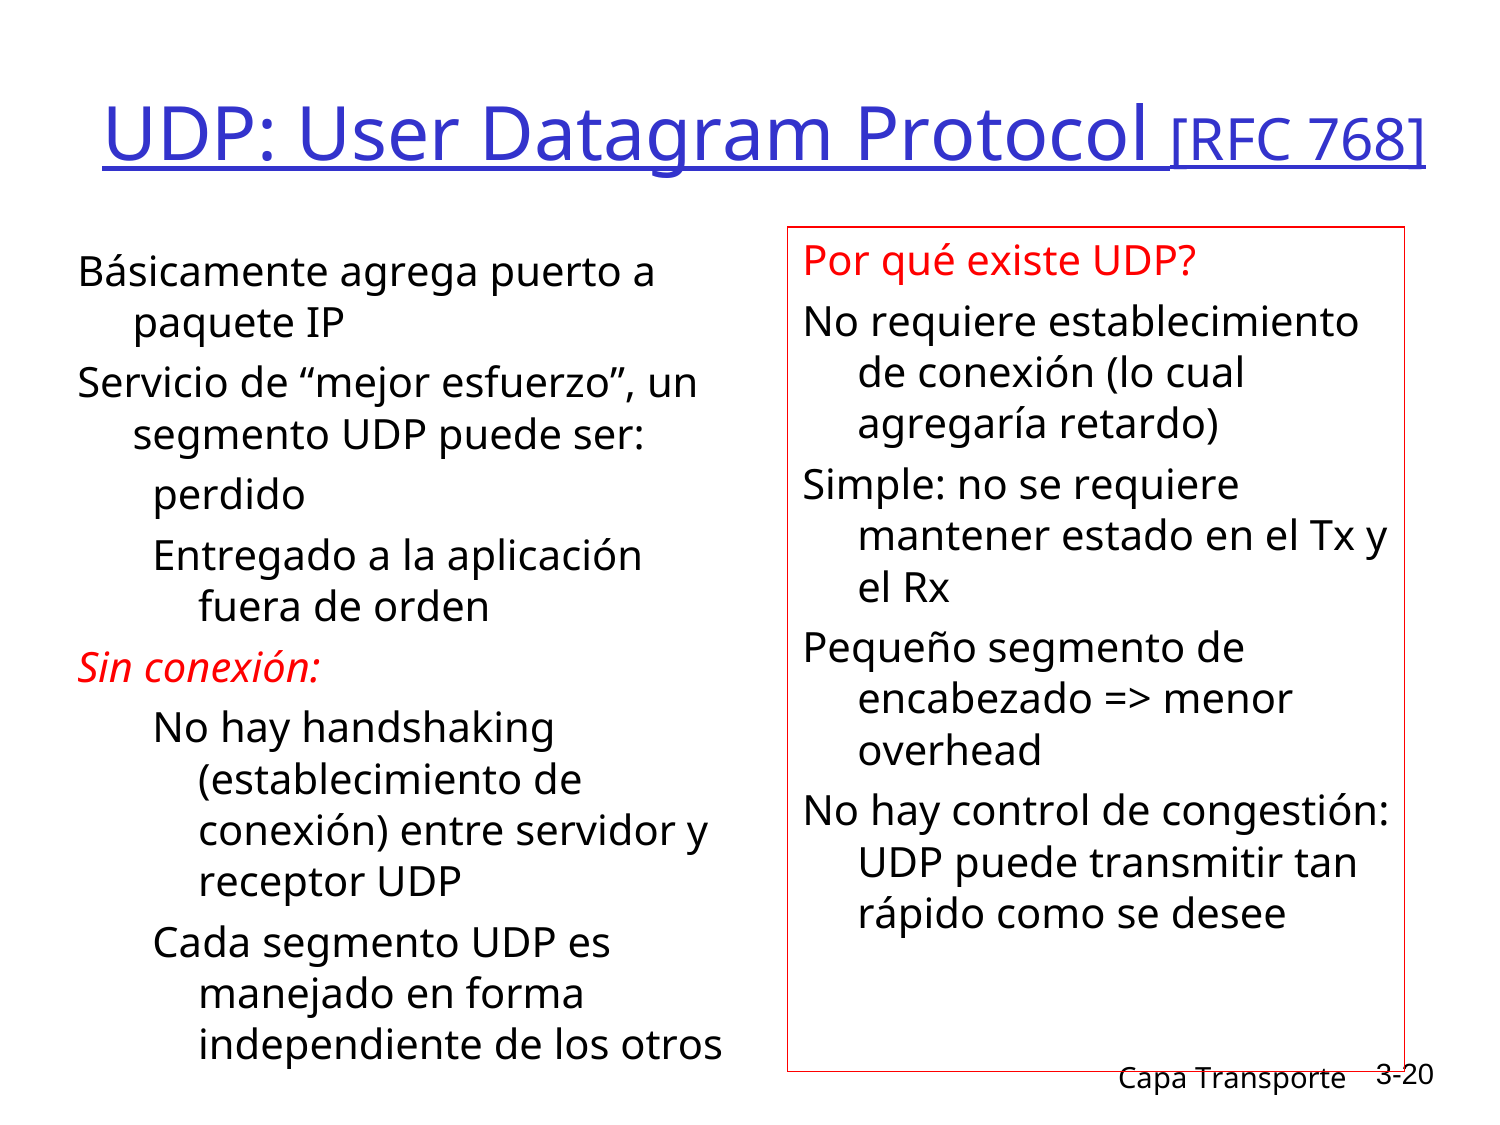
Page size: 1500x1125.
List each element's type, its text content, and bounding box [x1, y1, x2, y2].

list Básicamente agrega puerto a paquete IP Servicio de “mejor esfuerzo”, un segmento UDP puede ser: perdido Entregado a la aplicación fuera de orden Sin conexión: No hay handshaking (establecimiento de conexión) entre servidor y receptor UDP Cada segmento UDP es manejado en forma independiente de los otros [62, 237, 751, 1101]
title UDP: User Datagram Protocol [RFC 768] [87, 37, 1457, 225]
list Por qué existe UDP? No requiere establecimiento de conexión (lo cual agregaría retardo)‏ Simple: no se requiere mantener estado en el Tx y el Rx Pequeño segmento de encabezado => menor overhead No hay control de congestión: UDP puede transmitir tan rápido como se desee [787, 227, 1405, 1072]
